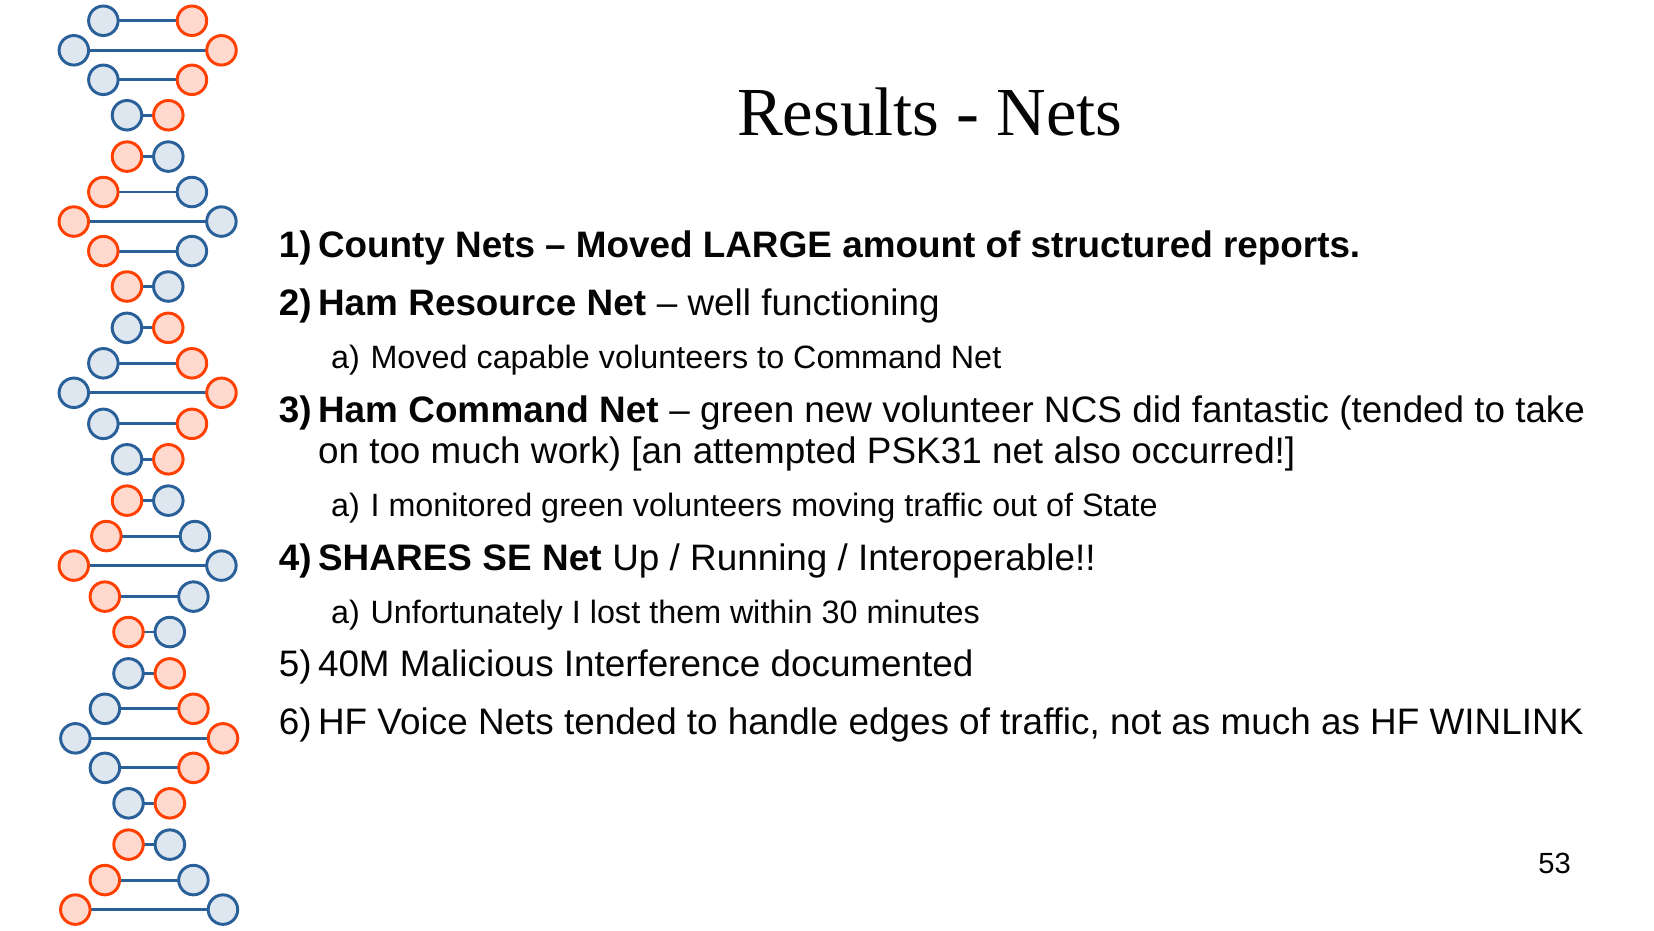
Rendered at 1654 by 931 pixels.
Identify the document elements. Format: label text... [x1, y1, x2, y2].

title Results - Nets [265, 35, 1595, 189]
list County Nets – Moved LARGE amount of structured reports. Ham Resource Net – well functioning Moved capable volunteers to Command Net Ham Command Net – green new volunteer NCS did fantastic (tended to take on too much work) [an attempted PSK31 net also occurred!] I monitored green volunteers moving traffic out of State SHARES SE Net Up / Running / Interoperable!! Unfortunately I lost them within 30 minutes 40M Malicious Interference documented HF Voice Nets tended to handle edges of traffic, not as much as HF WINLINK [265, 224, 1595, 764]
